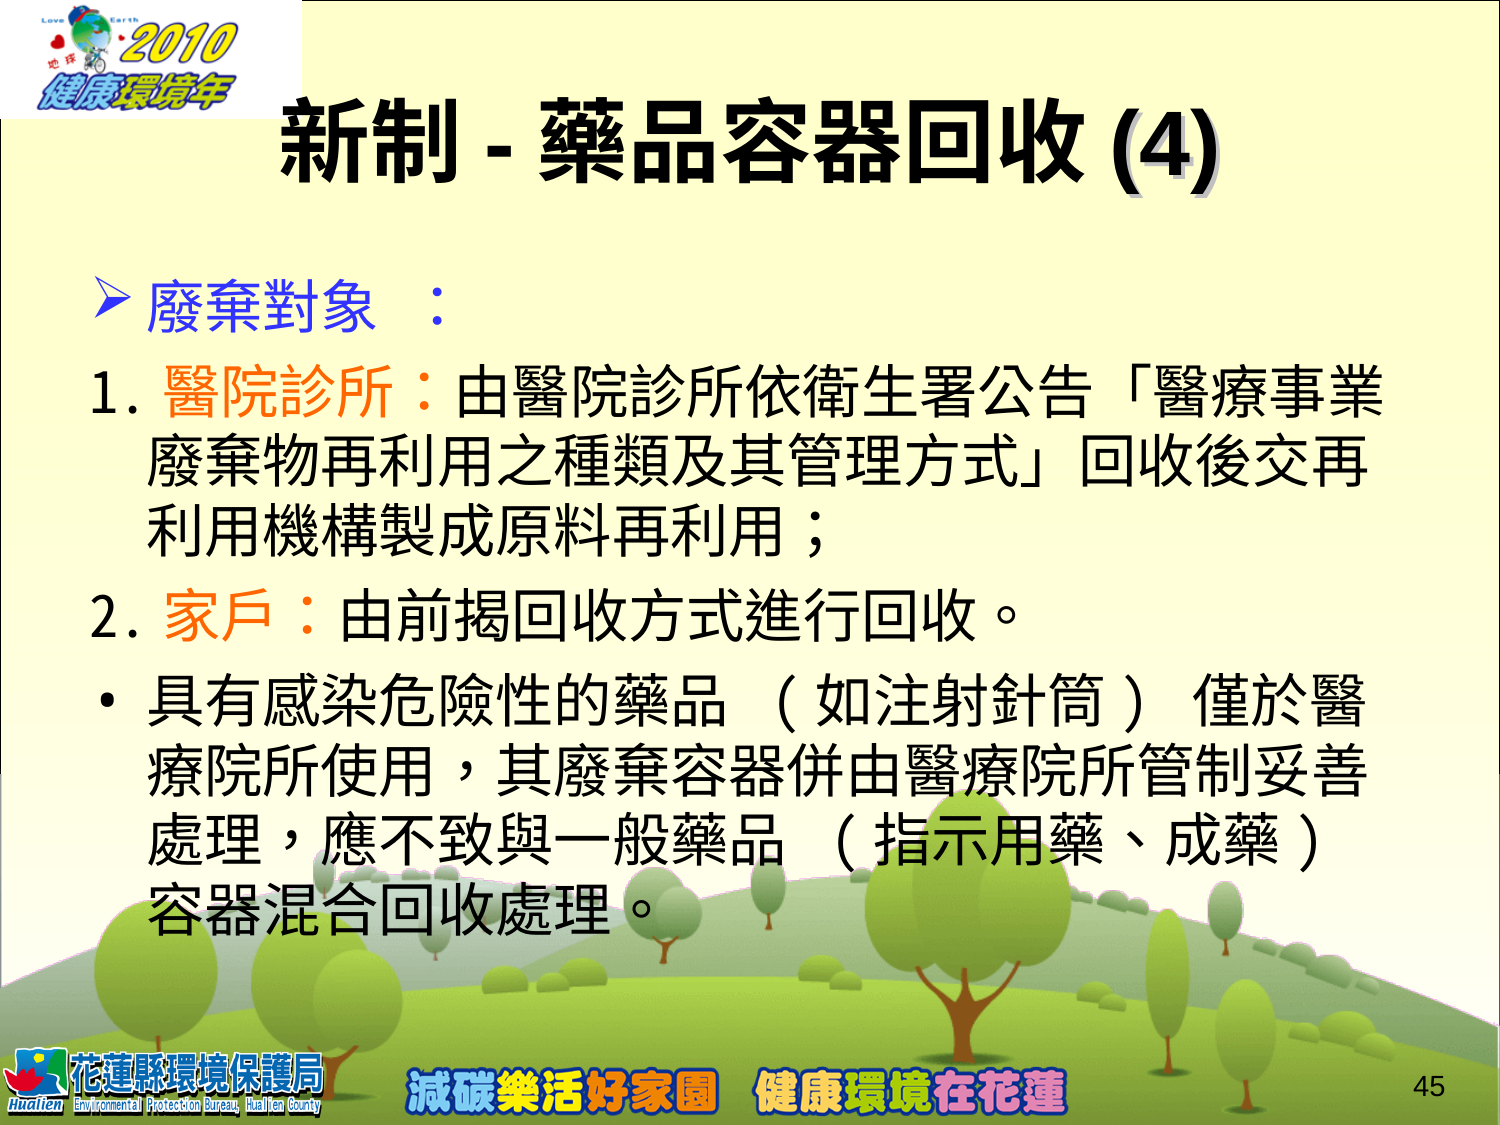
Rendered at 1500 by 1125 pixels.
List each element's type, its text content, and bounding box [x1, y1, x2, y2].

title 新制-藥品容器回收(4) [75, 45, 1426, 233]
picture [0, 774, 1500, 1125]
picture [0, 0, 302, 119]
list 廢棄對象 ： 1.醫院診所：由醫院診所依衛生署公告「醫療事業廢棄物再利用之種類及其管理方式」回收後交再利用機構製成原料再利用； 2.家戶：由前揭回收方式進行回收。 具有感染危險性的藥品 (如注射針筒) 僅於醫療院所使用，其廢棄容器併由醫療院所管制妥善處理，應不致與一般藥品 (指示用藥、成藥) 容器混合回收處理。 [75, 262, 1426, 1005]
